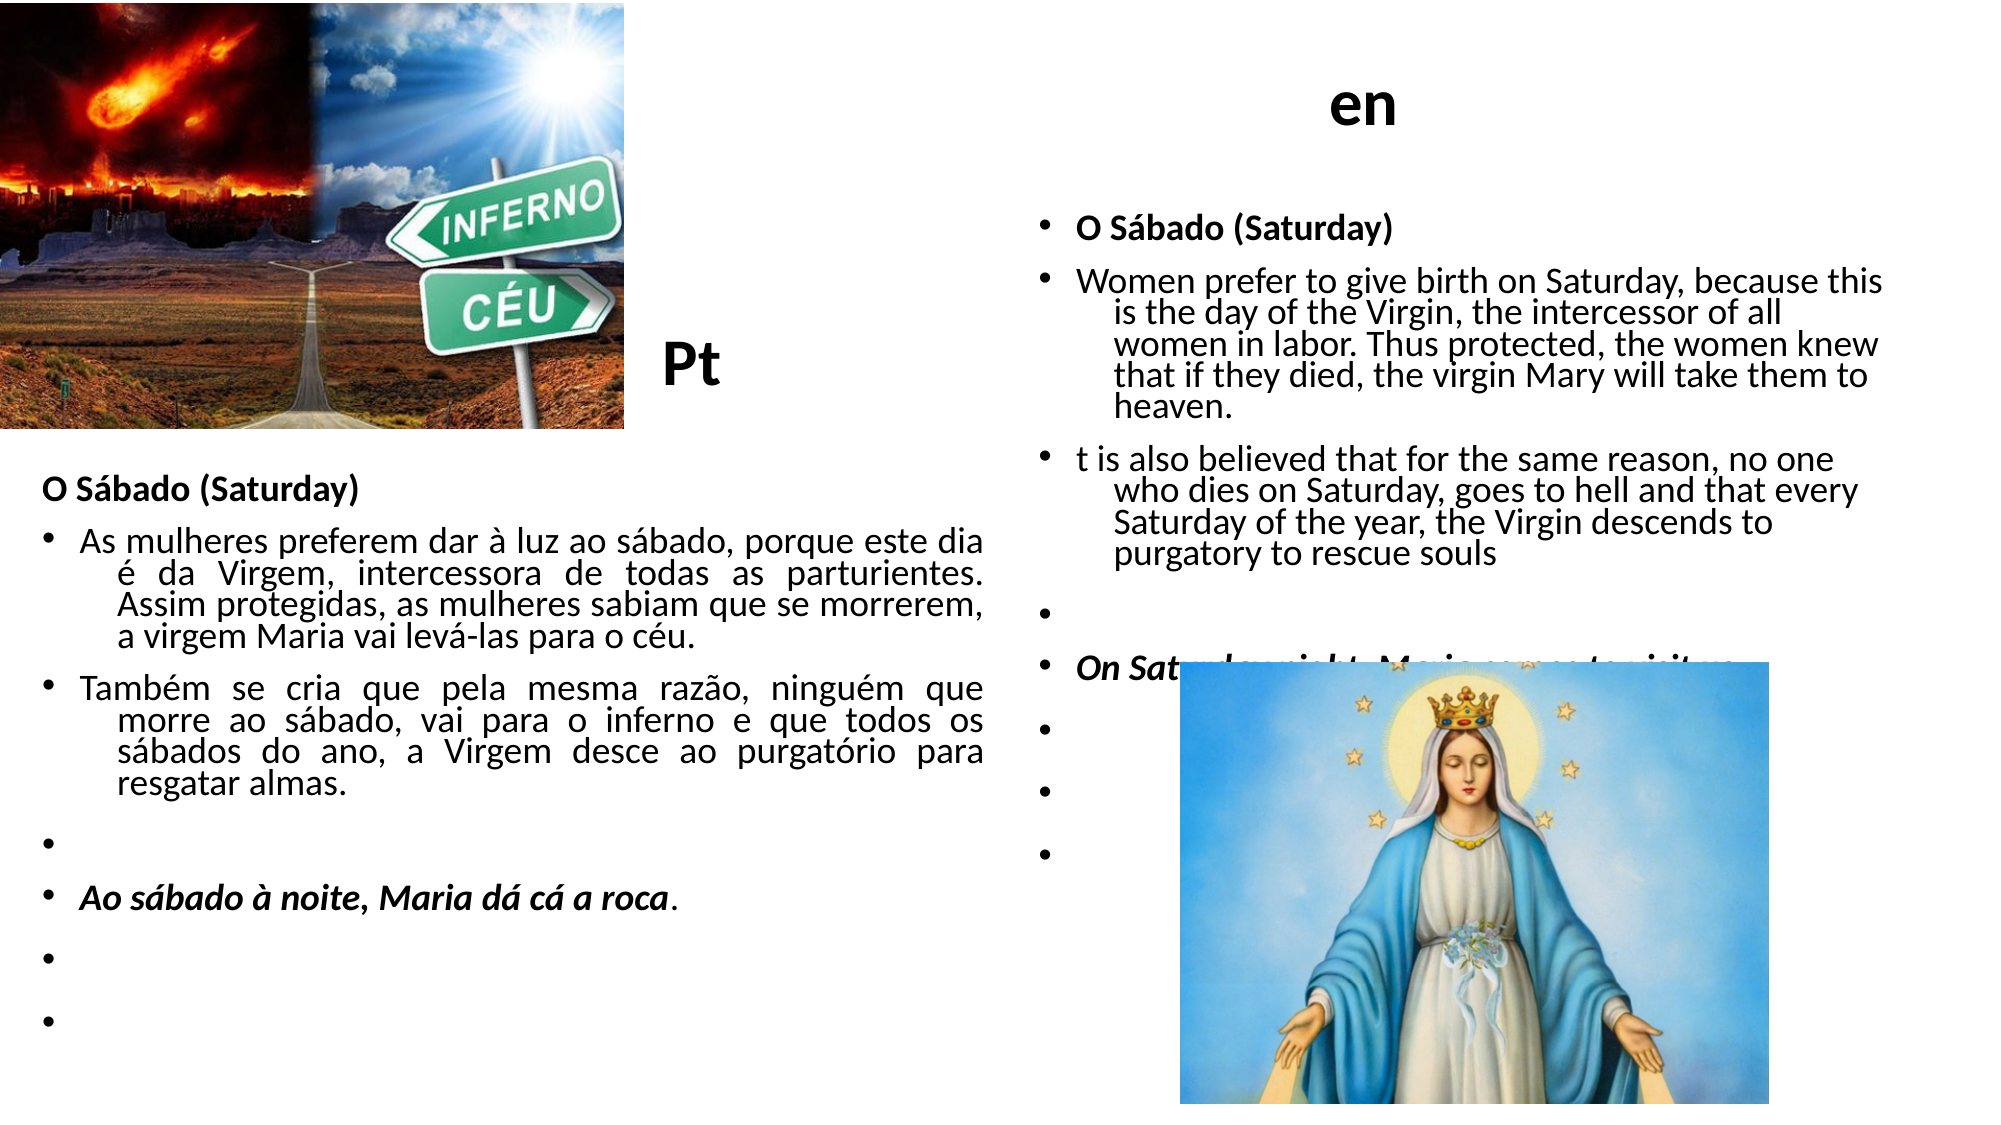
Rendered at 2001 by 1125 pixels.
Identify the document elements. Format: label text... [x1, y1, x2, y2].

picture [1180, 662, 1769, 1104]
picture [1327, 1029, 1332, 1038]
list O Sábado (Saturday) Women prefer to give birth on Saturday, because this is the day of the Virgin, the intercessor of all women in labor. Thus protected, the women knew that if they died, the virgin Mary will take them to heaven. t is also believed that for the same reason, no one who dies on Saturday, goes to hell and that every Saturday of the year, the Virgin descends to purgatory to rescue souls On Saturday night, Maria comes to visit us. [1023, 208, 1911, 988]
picture [0, 3, 624, 429]
list en [1011, 42, 1716, 148]
list O Sábado (Saturday) As mulheres preferem dar à luz ao sábado, porque este dia é da Virgem, intercessora de todas as parturientes. Assim protegidas, as mulheres sabiam que se morrerem, a virgem Maria vai levá-las para o céu. Também se cria que pela mesma razão, ninguém que morre ao sábado, vai para o inferno e que todos os sábados do ano, a Virgem desce ao purgatório para resgatar almas. Ao sábado à noite, Maria dá cá a roca. [27, 468, 1001, 976]
list Pt [647, 233, 941, 468]
